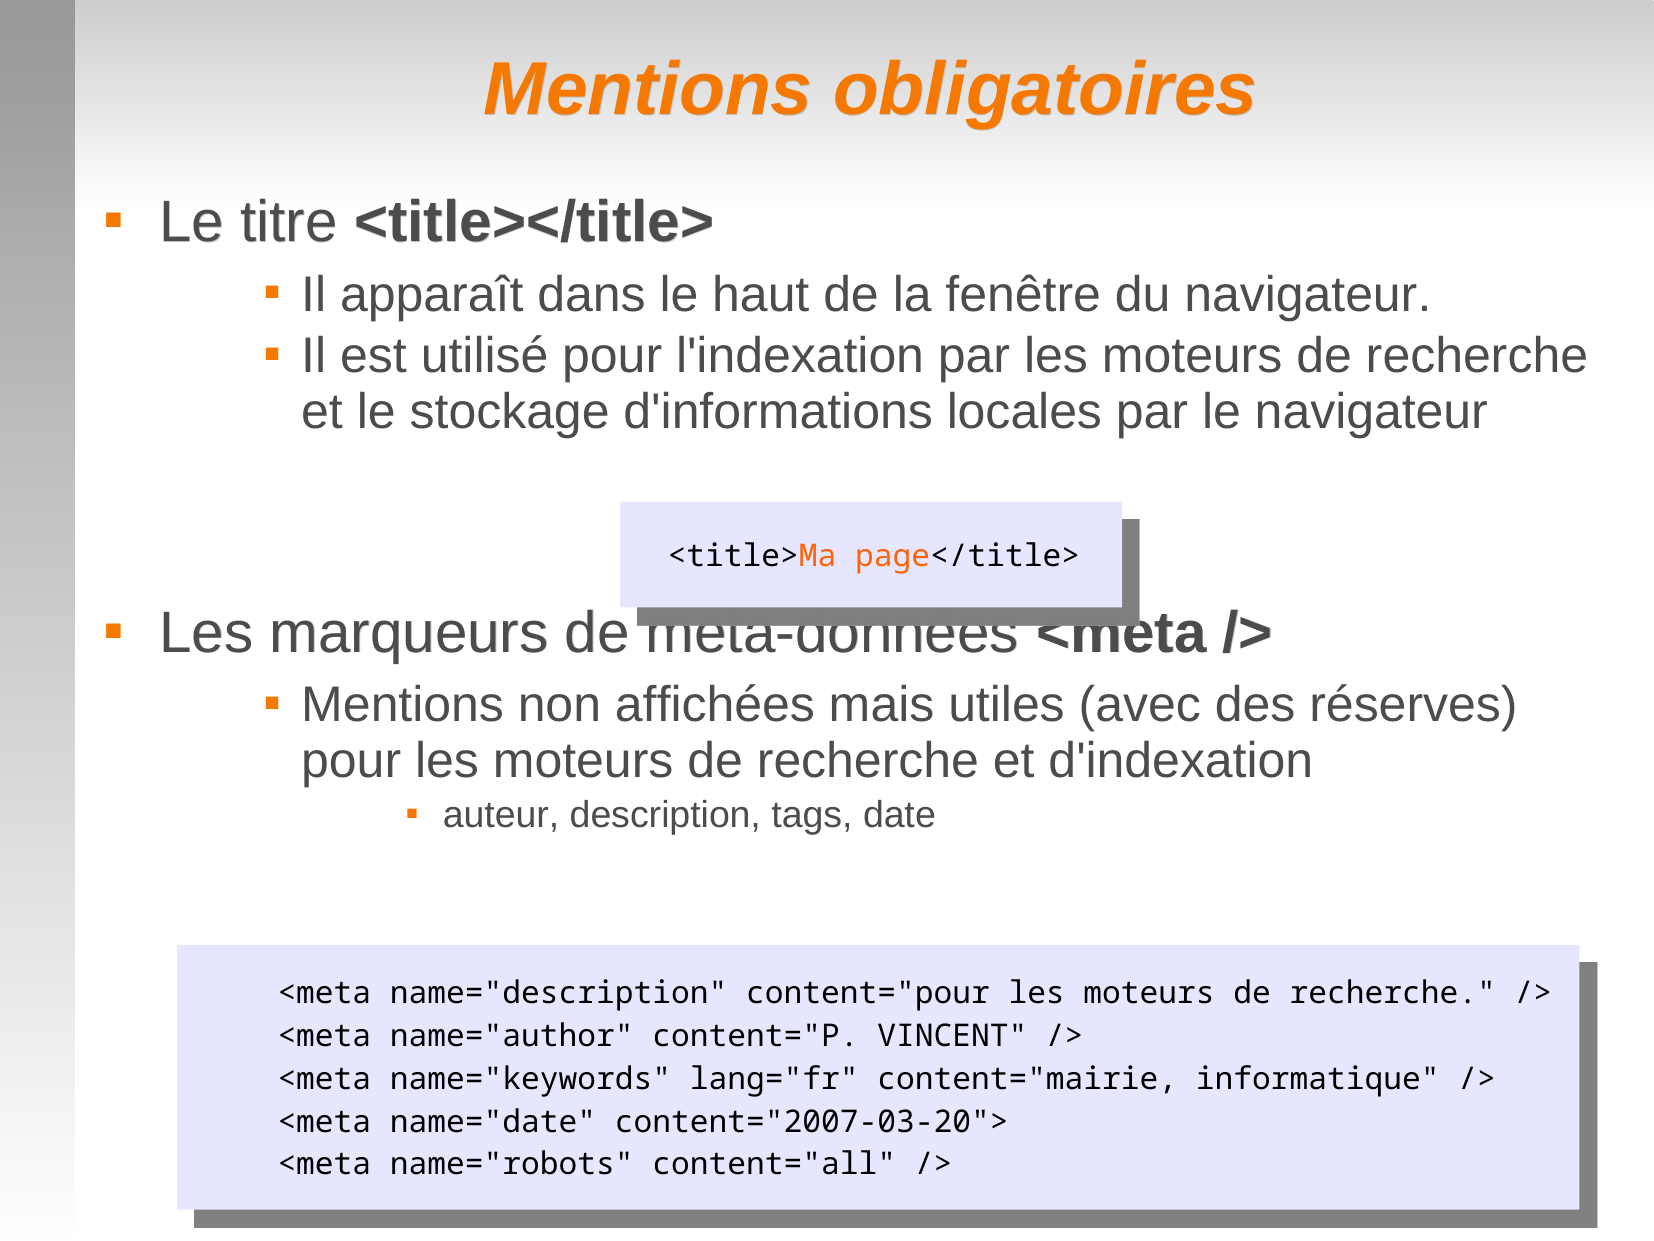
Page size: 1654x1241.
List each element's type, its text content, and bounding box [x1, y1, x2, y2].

list Le titre <title></title> Il apparaît dans le haut de la fenêtre du navigateur. Il est utilisé pour l'indexation par les moteurs de recherche et le stockage d'informations locales par le navigateur Les marqueurs de meta-données <meta /> Mentions non affichées mais utiles (avec des réserves) pour les moteurs de recherche et d'indexation auteur, description, tags, date [88, 188, 1625, 1008]
text_box <title>Ma page</title> [620, 501, 1123, 602]
title Mentions obligatoires [88, 0, 1654, 178]
text_box <meta name="description" content="pour les moteurs de recherche." /> <meta name="author" content="P. VINCENT" /> <meta name="keywords" lang="fr" content="mairie, informatique" /> <meta name="date" content="2007-03-20"> <meta name="robots" content="all" /> [177, 944, 1580, 1179]
